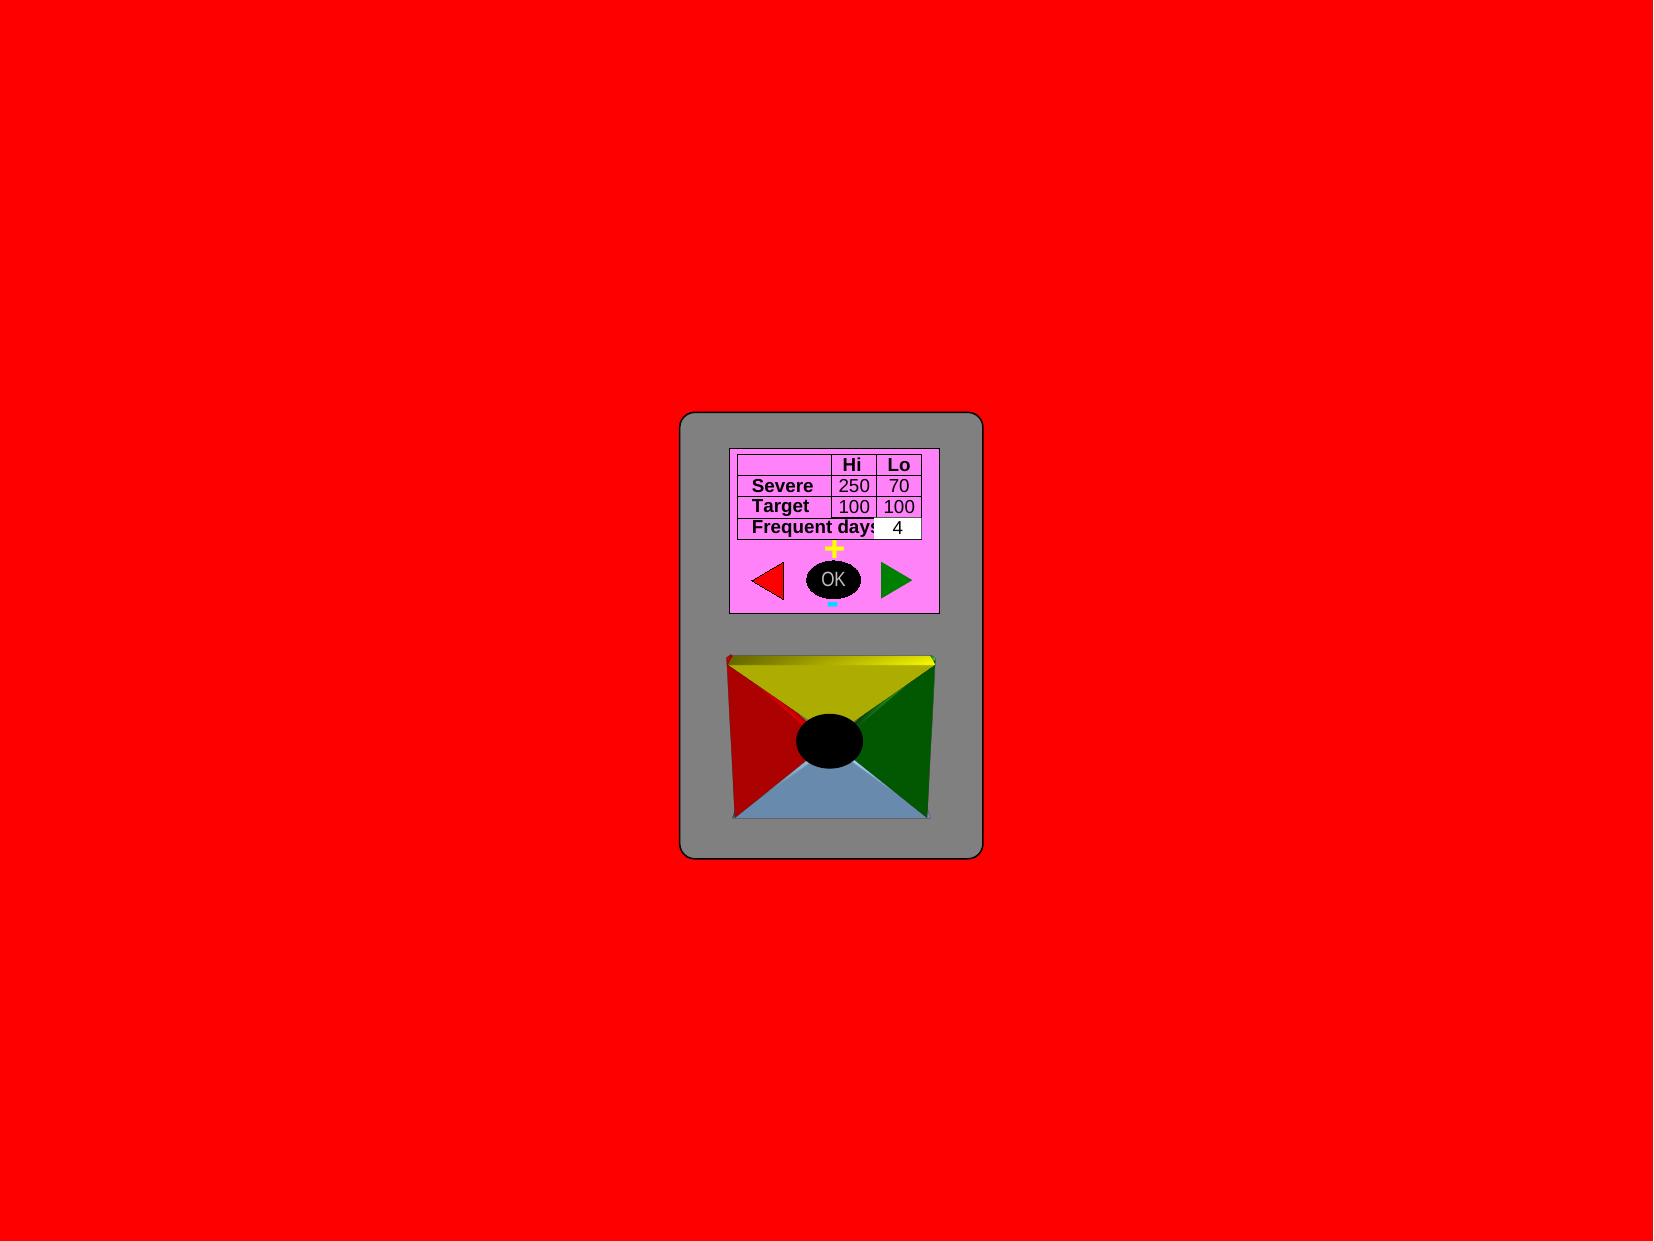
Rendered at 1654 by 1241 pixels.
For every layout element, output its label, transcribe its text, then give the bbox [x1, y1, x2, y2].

text_box 250 [831, 475, 876, 496]
text_box [679, 412, 983, 859]
text_box OK [806, 560, 861, 593]
text_box Hi Lo Severe Target Frequent days [738, 519, 874, 539]
text_box 100 [876, 496, 922, 517]
text_box 4 [874, 517, 922, 540]
text_box Hi Lo Severe Target Frequent days [737, 447, 926, 546]
text_box + [808, 546, 861, 575]
text_box 100 [831, 496, 876, 518]
text_box 70 [876, 475, 922, 496]
text_box Hi Lo Severe Target Frequent days [832, 455, 876, 475]
text_box - [811, 573, 854, 631]
